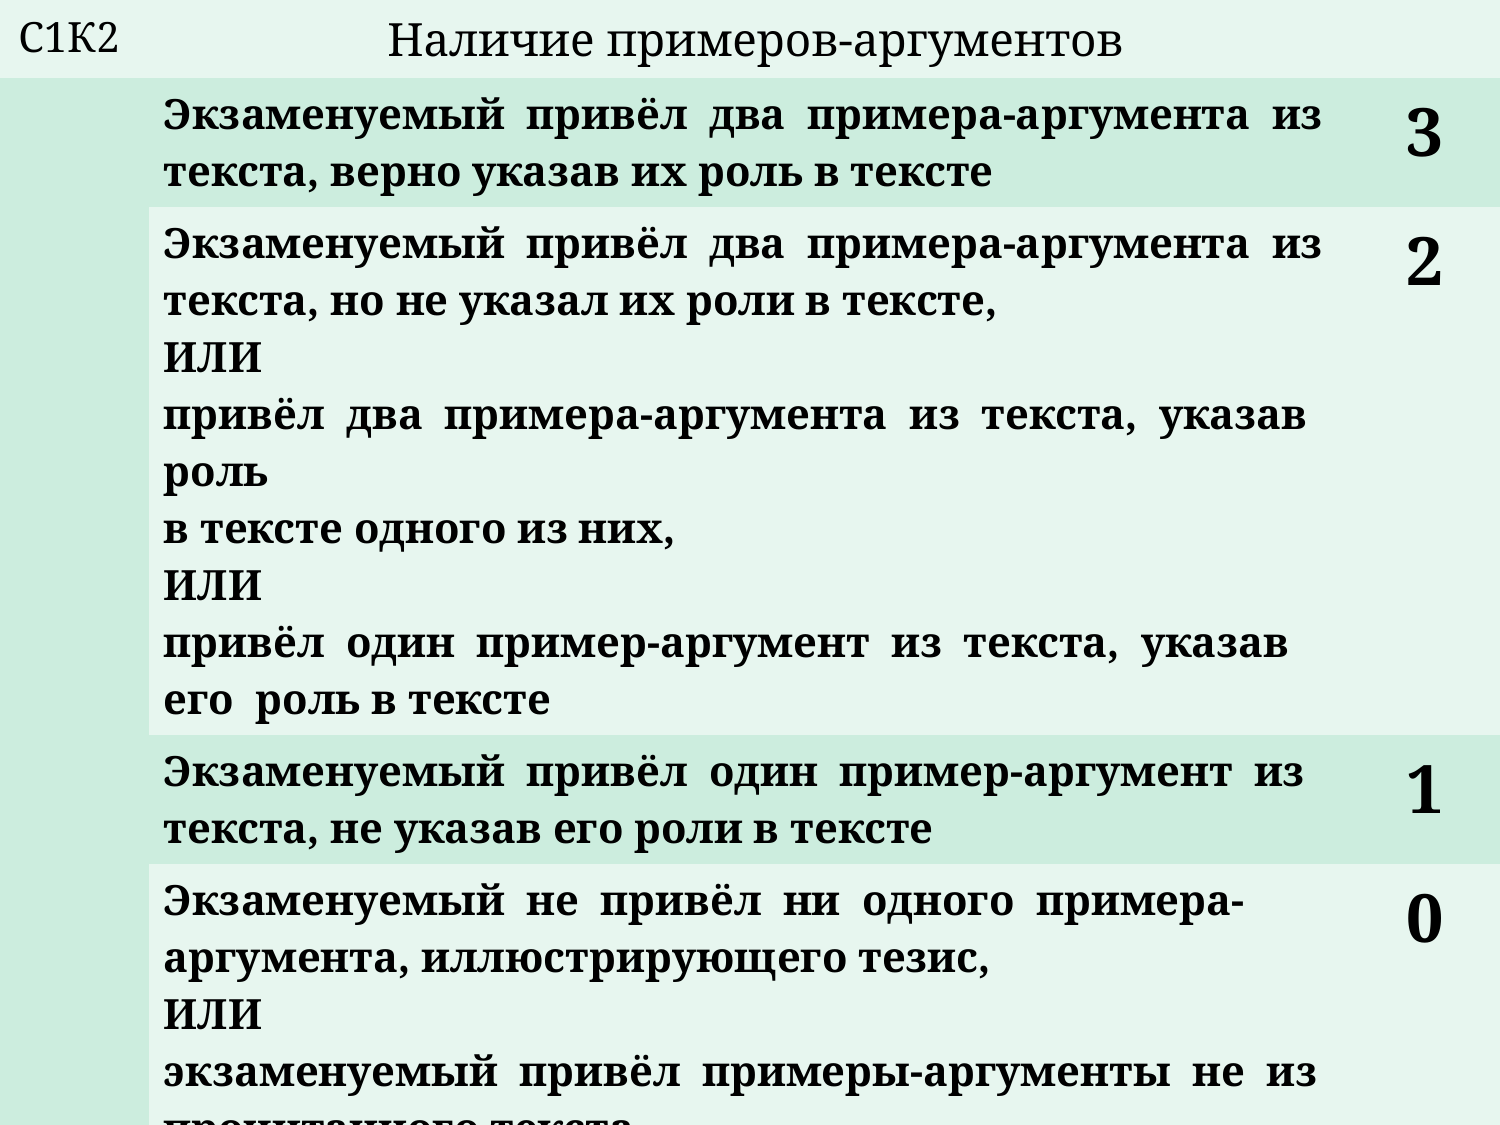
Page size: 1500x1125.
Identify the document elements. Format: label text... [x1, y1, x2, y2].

table_header [1351, 0, 1500, 78]
table_cell [0, 78, 149, 1125]
table_header Наличие примеров-аргументов [149, 0, 1351, 78]
table_cell 2 [1351, 207, 1500, 735]
table_cell 0 [1351, 864, 1500, 1125]
table_cell Экзаменуемый привёл один пример-аргумент из текста, не указав его роли в тексте [149, 735, 1351, 864]
table_cell 1 [1351, 735, 1500, 864]
table_header С1К2 [0, 0, 149, 78]
table_cell 3 [1351, 78, 1500, 207]
table_cell Экзаменуемый привёл два примера-аргумента из текста, но не указал их роли в тексте, ИЛИ привёл два примера-аргумента из текста, указав роль в тексте одного из них, ИЛИ привёл один пример-аргумент из текста, указав его роль в тексте [149, 207, 1351, 735]
table_cell Экзаменуемый привёл два примера-аргумента из текста, верно указав их роль в тексте [149, 78, 1351, 207]
table_cell Экзаменуемый не привёл ни одного примера-аргумента, иллюстрирующего тезис, ИЛИ экзаменуемый привёл примеры-аргументы не из прочитанного текста [149, 864, 1351, 1125]
